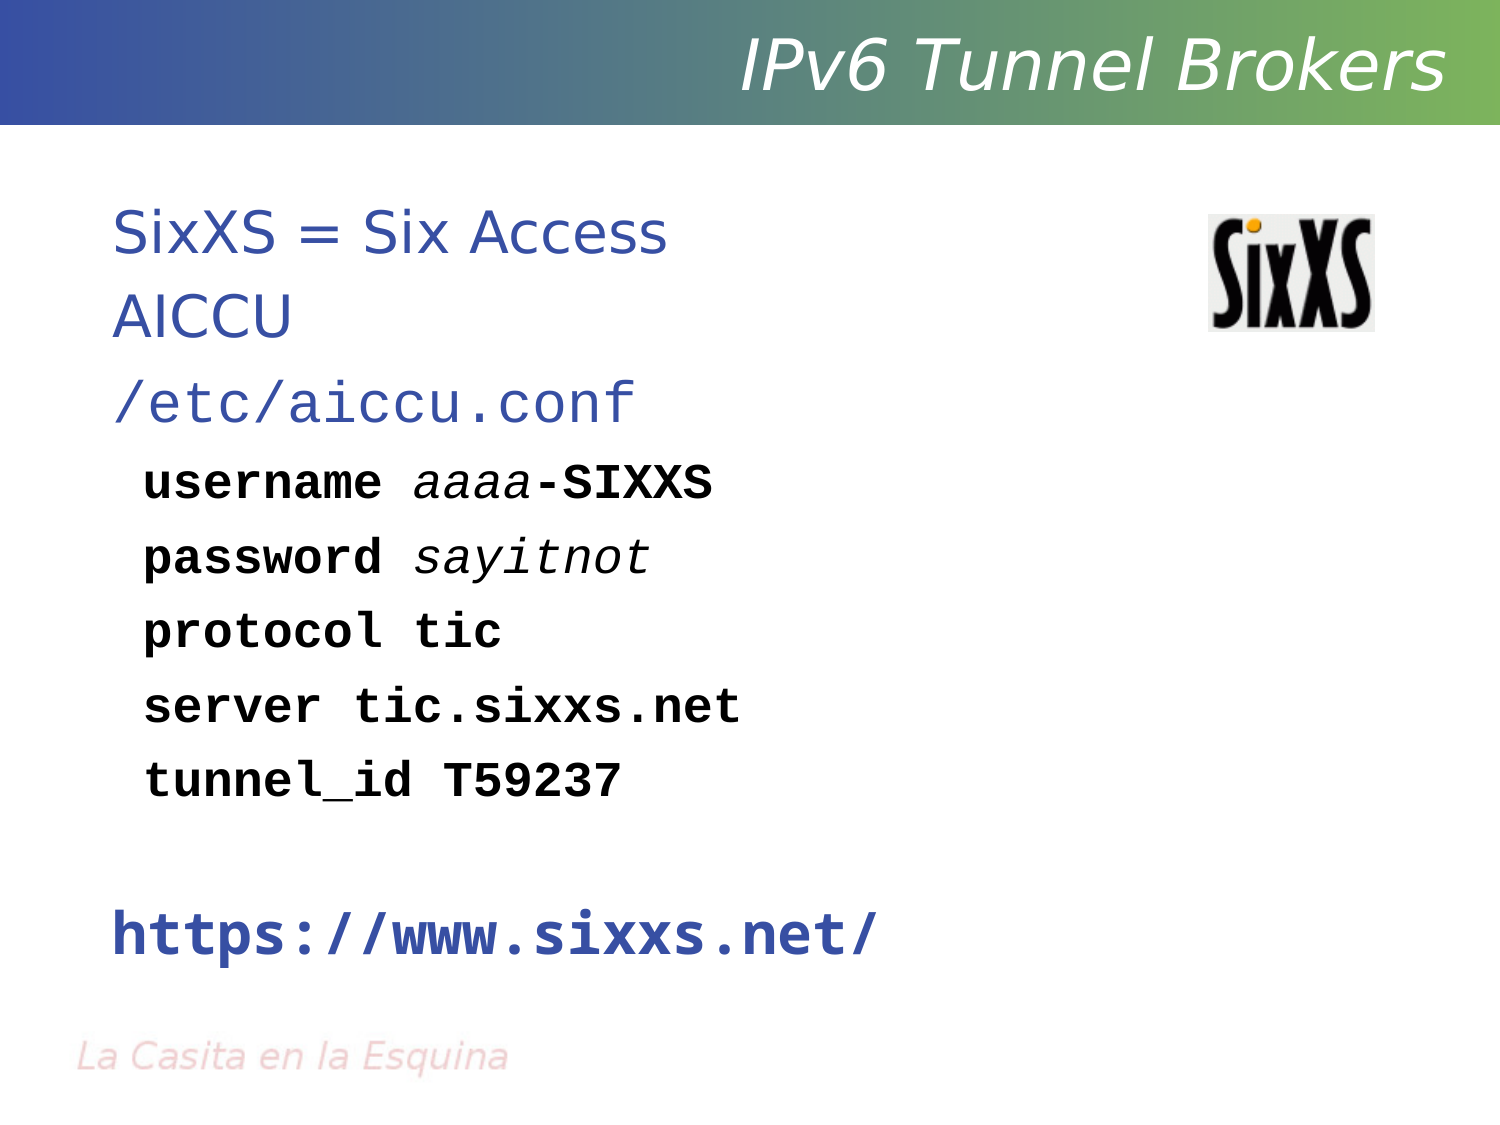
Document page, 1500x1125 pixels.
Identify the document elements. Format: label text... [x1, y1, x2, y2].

picture [1208, 214, 1375, 332]
list SixXS = Six Access AICCU /etc/aiccu.conf username aaaa-SIXXS password sayitnot protocol tic server tic.sixxs.net tunnel_id T59237 https://www.sixxs.net/ [70, 187, 1438, 1036]
title IPv6 Tunnel Brokers [62, 12, 1463, 113]
picture [45, 1019, 545, 1095]
